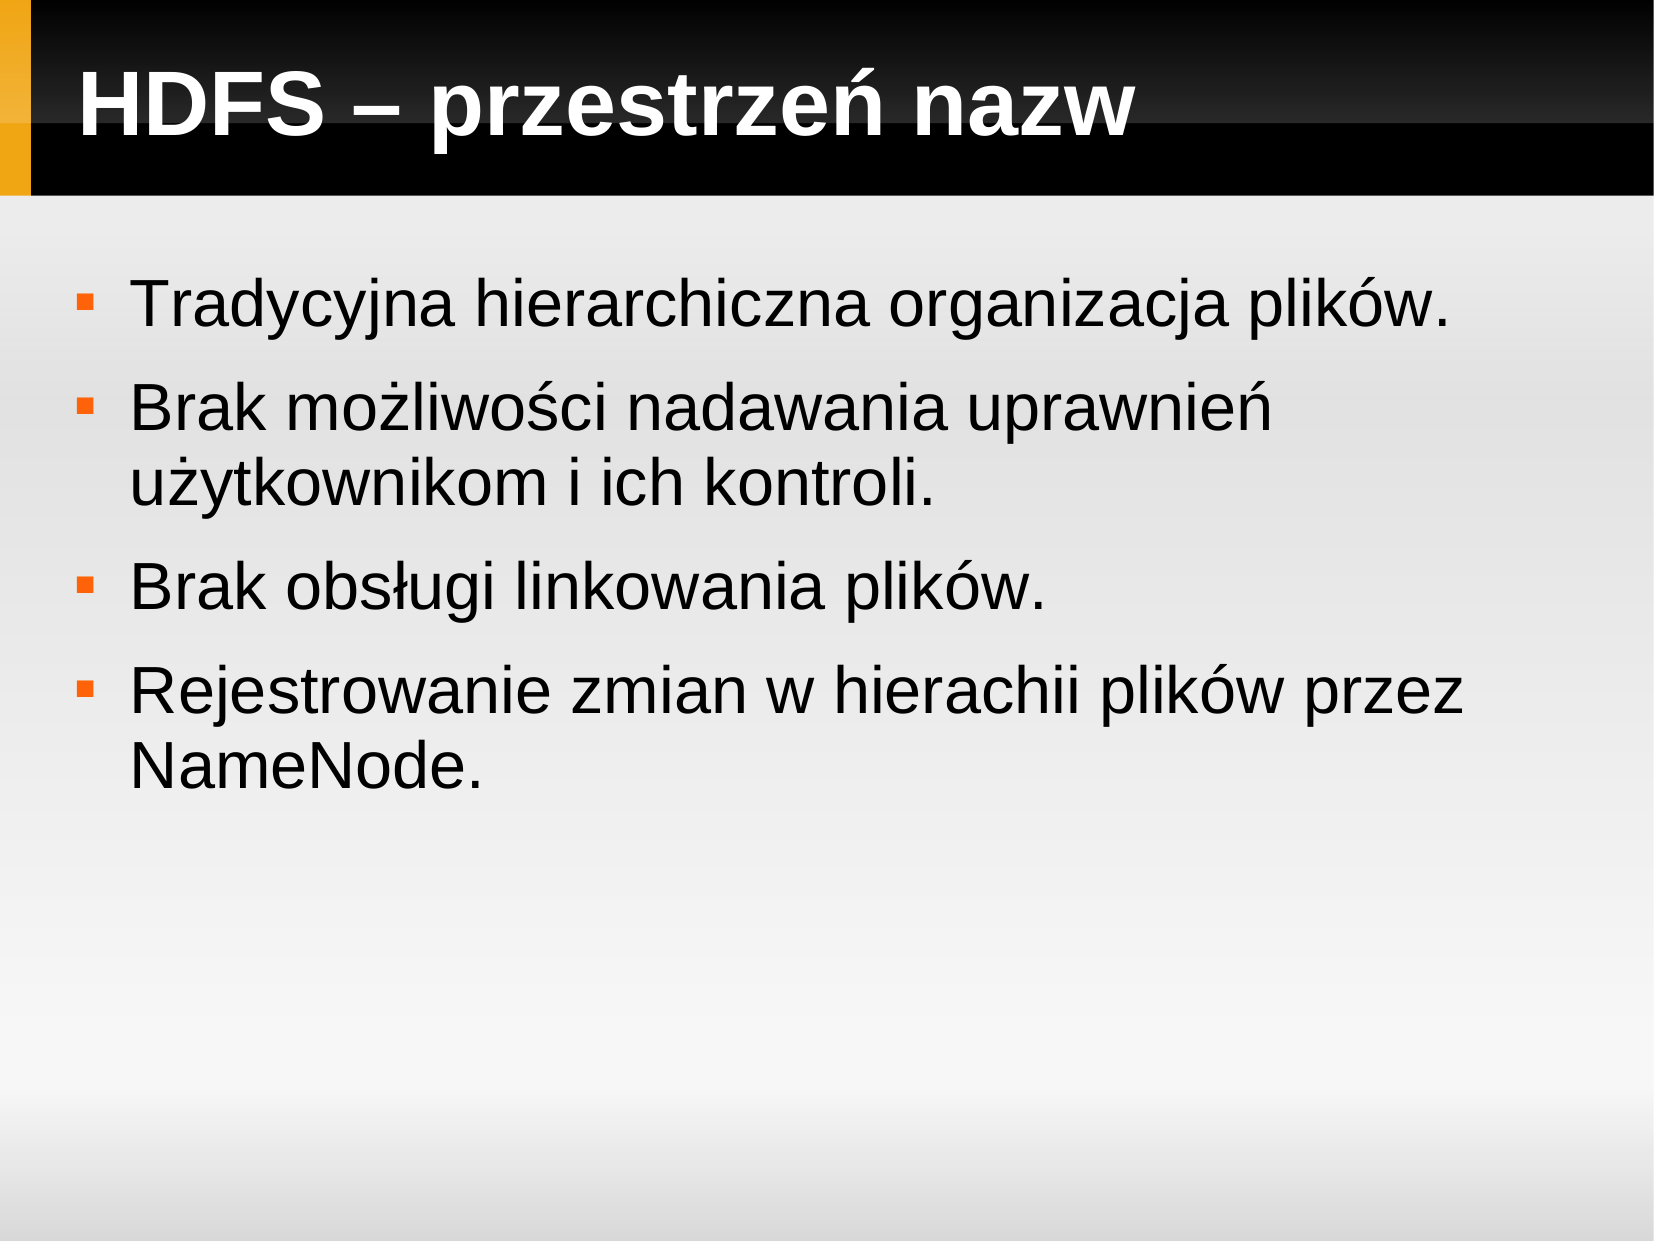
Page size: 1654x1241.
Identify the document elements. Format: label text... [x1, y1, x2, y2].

list Tradycyjna hierarchiczna organizacja plików. Brak możliwości nadawania uprawnień użytkownikom i ich kontroli. Brak obsługi linkowania plików. Rejestrowanie zmian w hierachii plików przez NameNode. [59, 265, 1548, 1070]
title HDFS – przestrzeń nazw [77, 7, 1566, 200]
picture [0, 0, 1654, 1241]
title [76, 1, 1565, 207]
